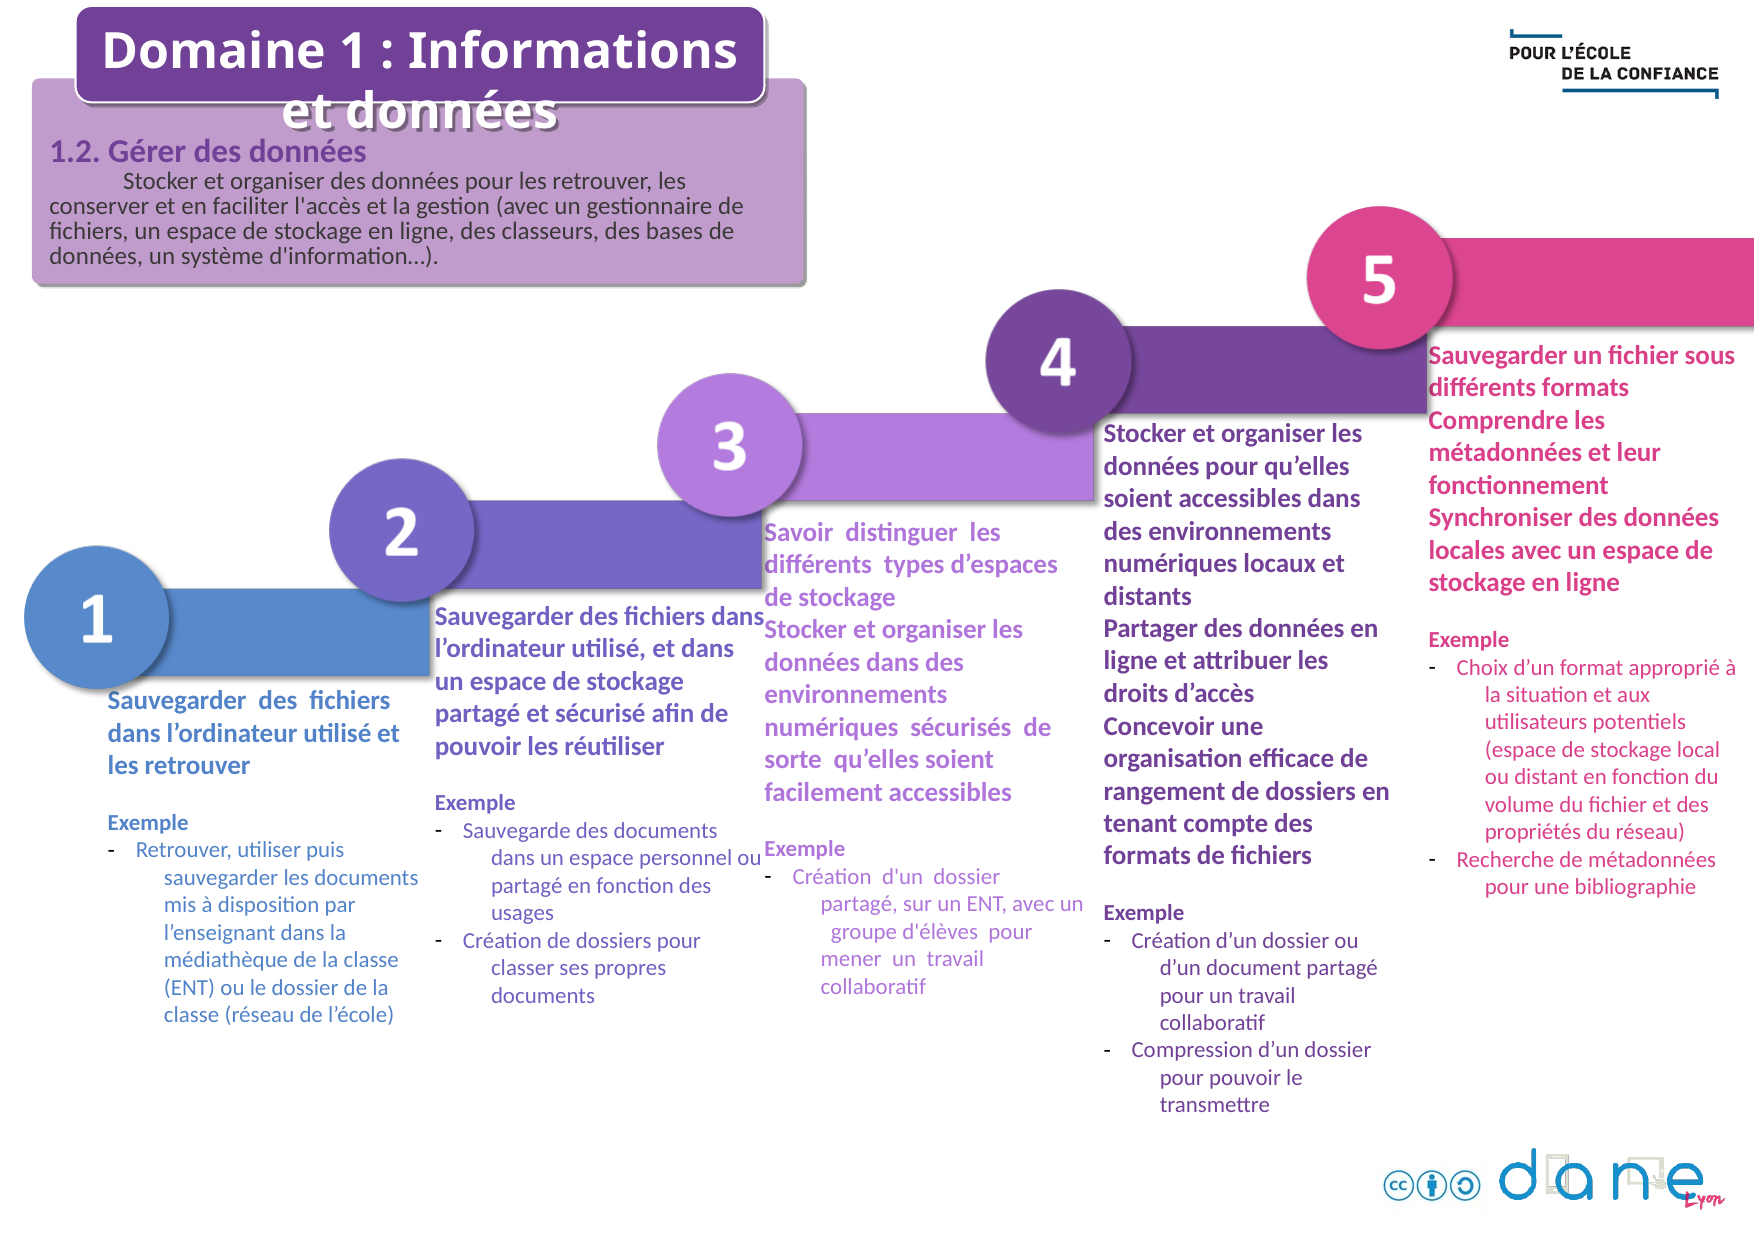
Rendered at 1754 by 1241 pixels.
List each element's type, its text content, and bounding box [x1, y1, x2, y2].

text_box Savoir distinguer les différents types d’espaces de stockage Stocker et organiser les données dans des environnements numériques sécurisés de sorte qu’elles soient facilement accessibles Exemple Création d'un dossier partagé, sur un ENT, avec un groupe d'élèves pour mener un travail collaboratif [749, 721, 1089, 1006]
text_box [387, 106, 398, 122]
text_box [513, 103, 549, 129]
text_box Sauvegarder un fichier sous différents formats Comprendre les métadonnées et leur fonctionnement Synchroniser des données locales avec un espace de stockage en ligne Exemple Choix d’un format approprié à la situation et aux utilisateurs potentiels (espace de stockage local ou distant en fonction du volume du fichier et des propriétés du réseau) Recherche de métadonnées pour une bibliographie [1414, 721, 1754, 907]
text_box Sauvegarder des fichiers dans l’ordinateur utilisé, et dans un espace de stockage partagé et sécurisé afin de pouvoir les réutiliser Exemple Sauvegarde des documents dans un espace personnel ou partagé en fonction des usages Création de dossiers pour classer ses propres documents [420, 721, 780, 1015]
picture [1493, 12, 1734, 113]
text_box [323, 103, 357, 129]
text_box [484, 103, 518, 129]
text_box [543, 78, 804, 129]
text_box [291, 106, 301, 111]
text_box [513, 106, 523, 111]
text_box Sauvegarder des fichiers dans l’ordinateur utilisé et les retrouver Exemple Retrouver, utiliser puis sauvegarder les documents mis à disposition par l’enseignant dans la médiathèque de la classe (ENT) ou le dossier de la classe (réseau de l’école) [93, 721, 443, 1070]
picture [1364, 1139, 1729, 1214]
text_box [358, 103, 391, 129]
text_box Stocker et organiser les données pour qu’elles soient accessibles dans des environnements numériques locaux et distants Partager des données en ligne et attribuer les droits d’accès Concevoir une organisation efficace de rangement de dossiers en tenant compte des formats de fichiers Exemple Création d’un dossier ou d’un document partagé pour un travail collaboratif Compression d’un dossier pour pouvoir le transmettre [1089, 721, 1414, 1125]
text_box 1.2. Gérer des données Stocker et organiser des données pour les retrouver, les conserver et en faciliter l'accès et la gestion (avec un gestionnaire de fichiers, un espace de stockage en ligne, des classeurs, des bases de données, un système d'information…). [34, 129, 804, 316]
text_box [355, 106, 366, 122]
text_box [393, 103, 489, 129]
text_box [31, 78, 296, 202]
text_box [291, 103, 323, 129]
text_box [484, 106, 494, 111]
picture [20, 202, 1754, 721]
text_box Domaine 1 : Informations et données [75, 5, 765, 103]
